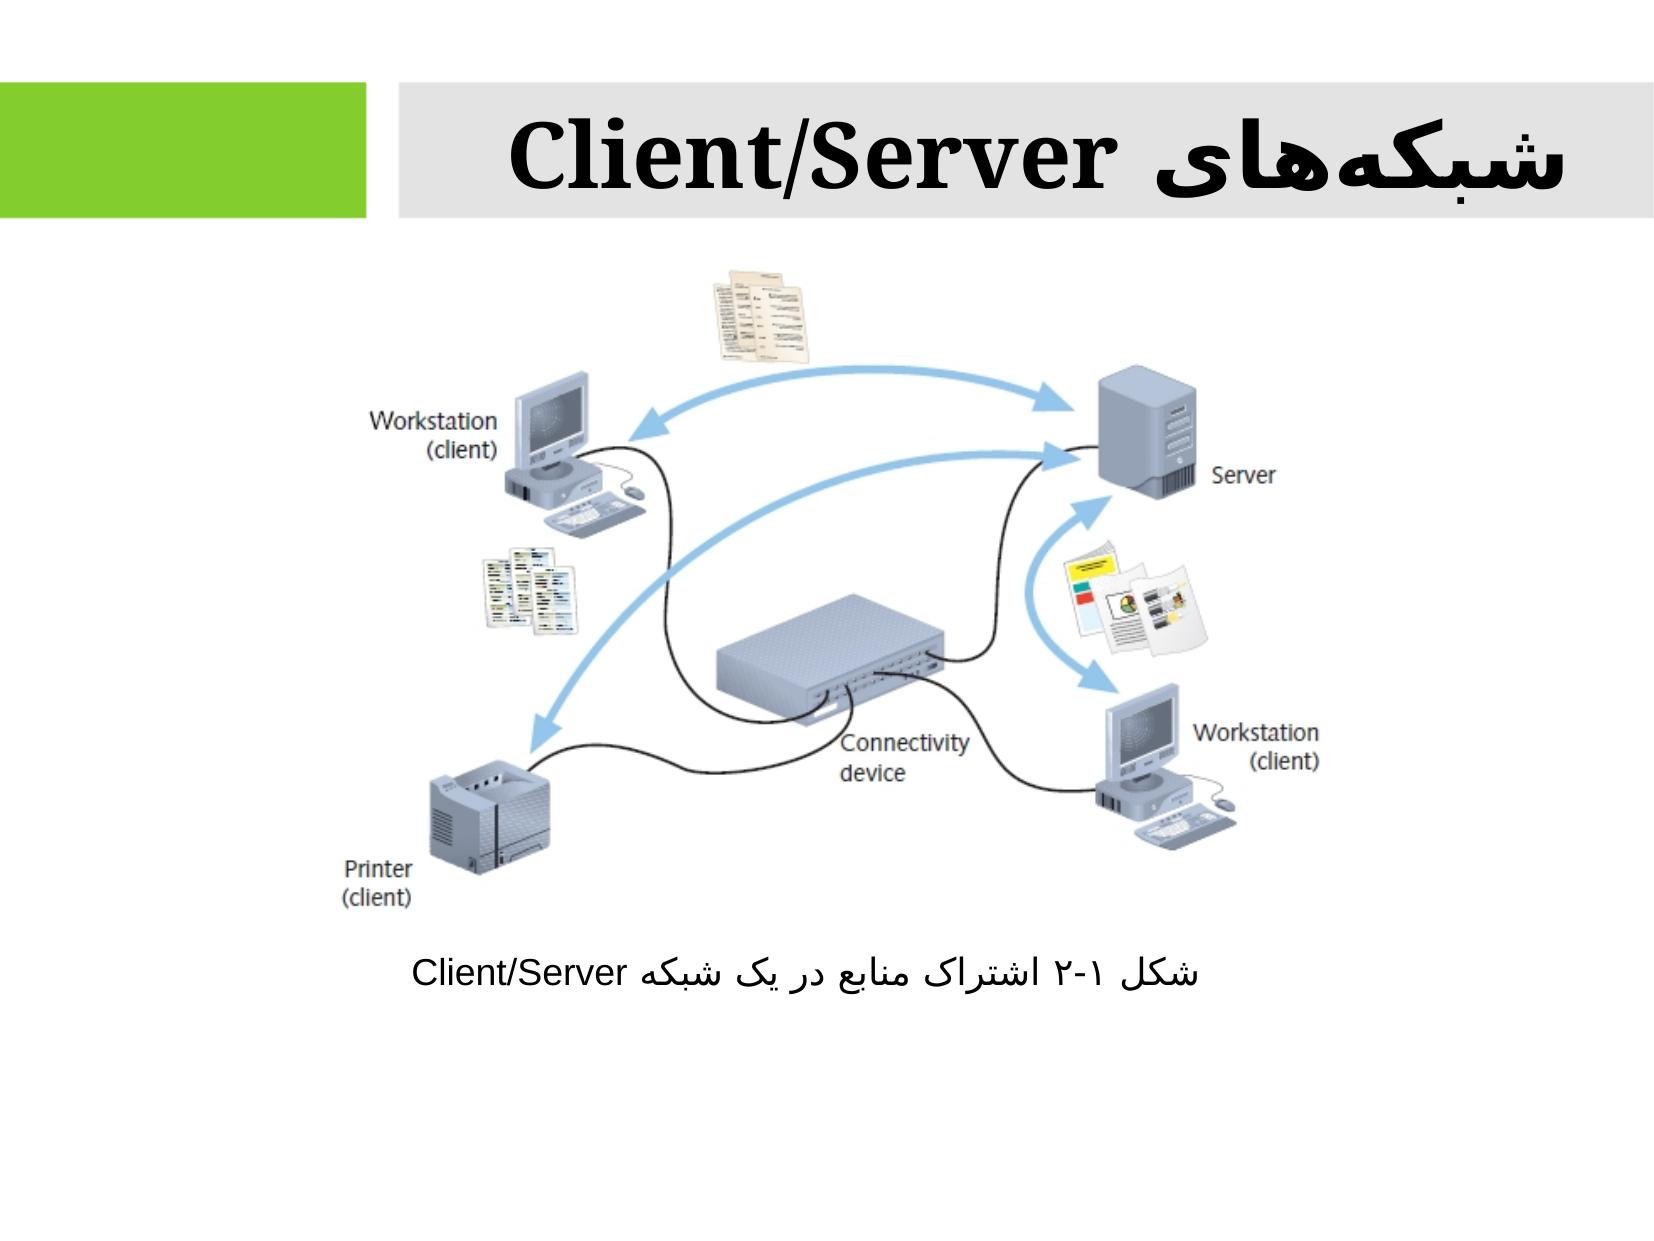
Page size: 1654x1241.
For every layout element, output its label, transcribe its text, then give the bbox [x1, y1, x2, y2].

picture [0, 0, 1654, 1241]
text_box شکل ۱-۲ اشتراک منابع در یک شبکه Client/Server [324, 940, 1300, 1002]
title شبکه‌های Client/Server [82, 49, 1571, 257]
